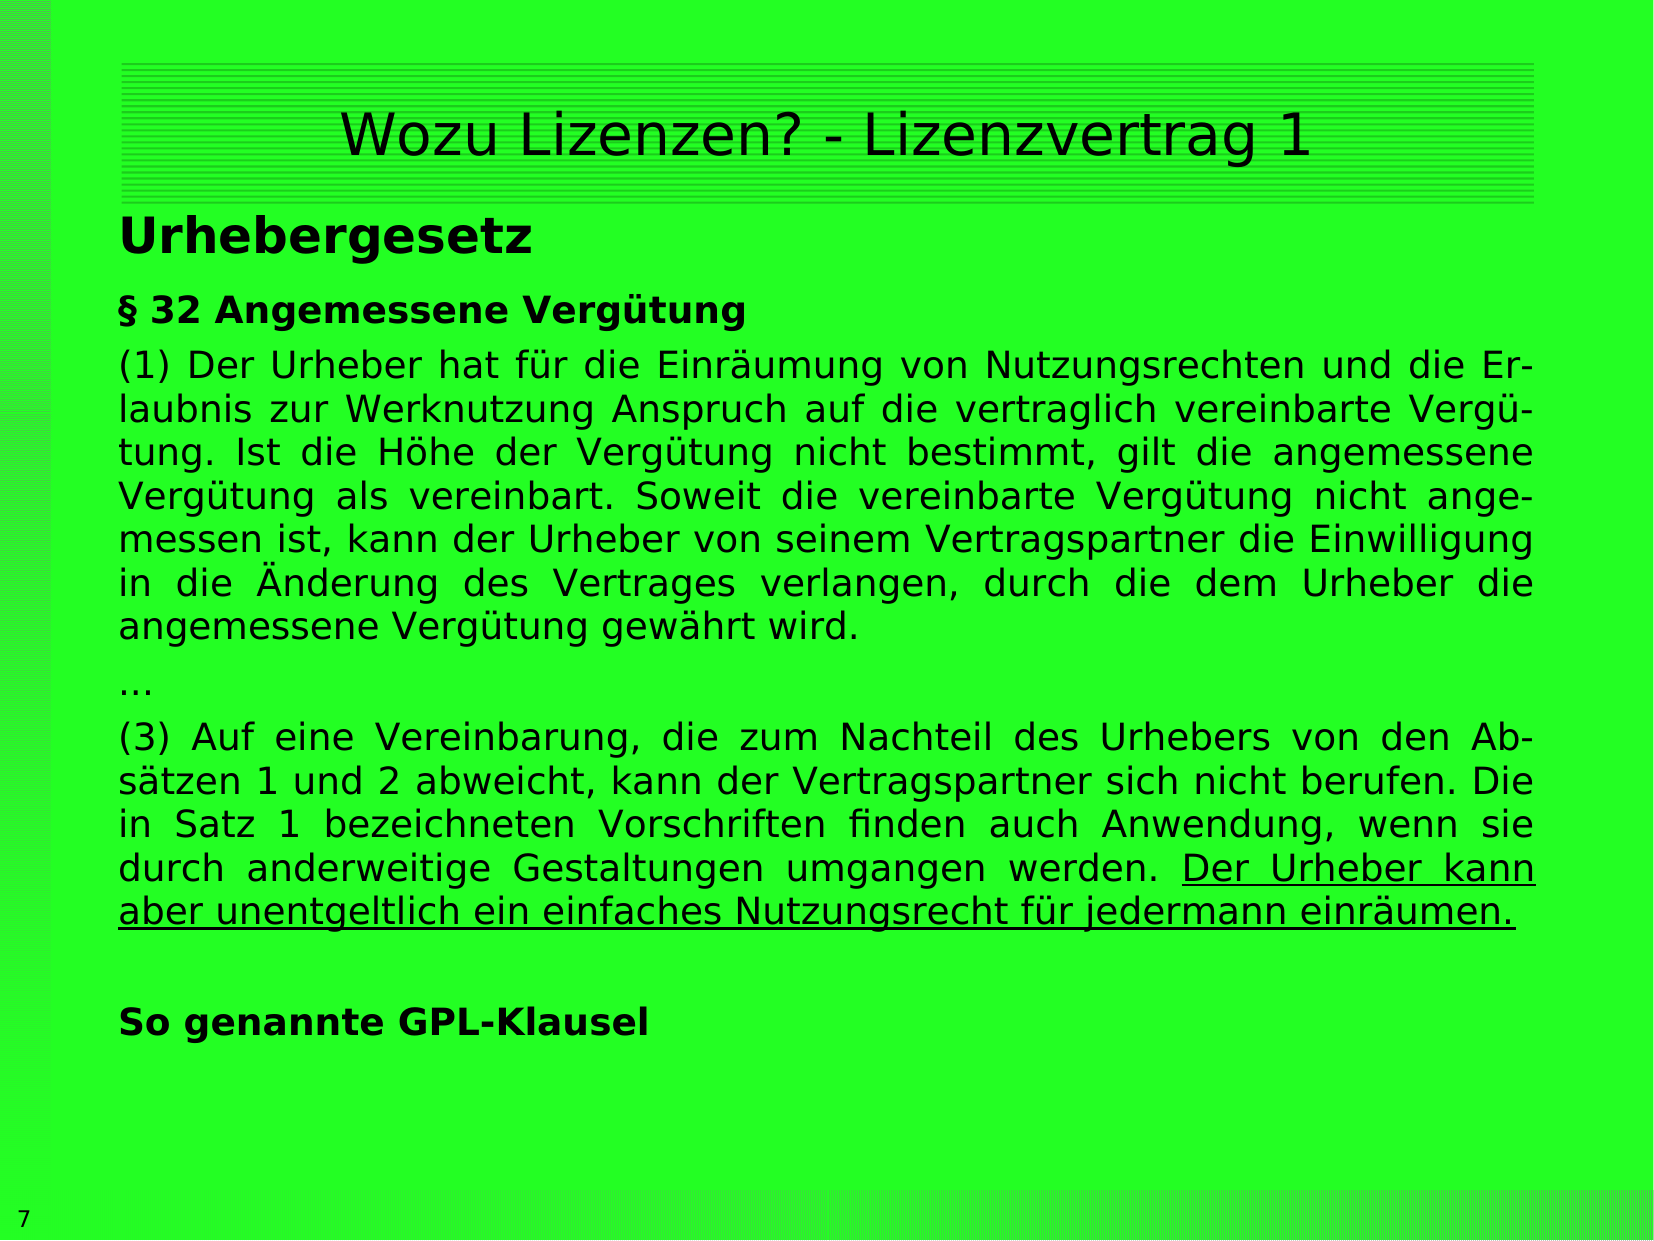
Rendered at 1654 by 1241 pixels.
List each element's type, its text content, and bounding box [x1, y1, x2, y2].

title Wozu Lizenzen? - Lizenzvertrag 1 [151, 64, 1503, 206]
subtitle Urhebergesetz § 32 Angemessene Vergütung (1) Der Urheber hat für die Einräumung von Nutzungsrechten und die Er-laubnis zur Werknutzung Anspruch auf die vertraglich vereinbarte Vergü-tung. Ist die Höhe der Vergütung nicht bestimmt, gilt die angemessene Vergütung als vereinbart. Soweit die vereinbarte Vergütung nicht ange-messen ist, kann der Urheber von seinem Vertragspartner die Einwilligung in die Änderung des Vertrages verlangen, durch die dem Urheber die angemessene Vergütung gewährt wird. ... (3) Auf eine Vereinbarung, die zum Nachteil des Urhebers von den Ab-sätzen 1 und 2 abweicht, kann der Vertragspartner sich nicht berufen. Die in Satz 1 bezeichneten Vorschriften finden auch Anwendung, wenn sie durch anderweitige Gestaltungen umgangen werden. Der Urheber kann aber unentgeltlich ein einfaches Nutzungsrecht für jedermann einräumen. So genannte GPL-Klausel [118, 206, 1536, 1211]
